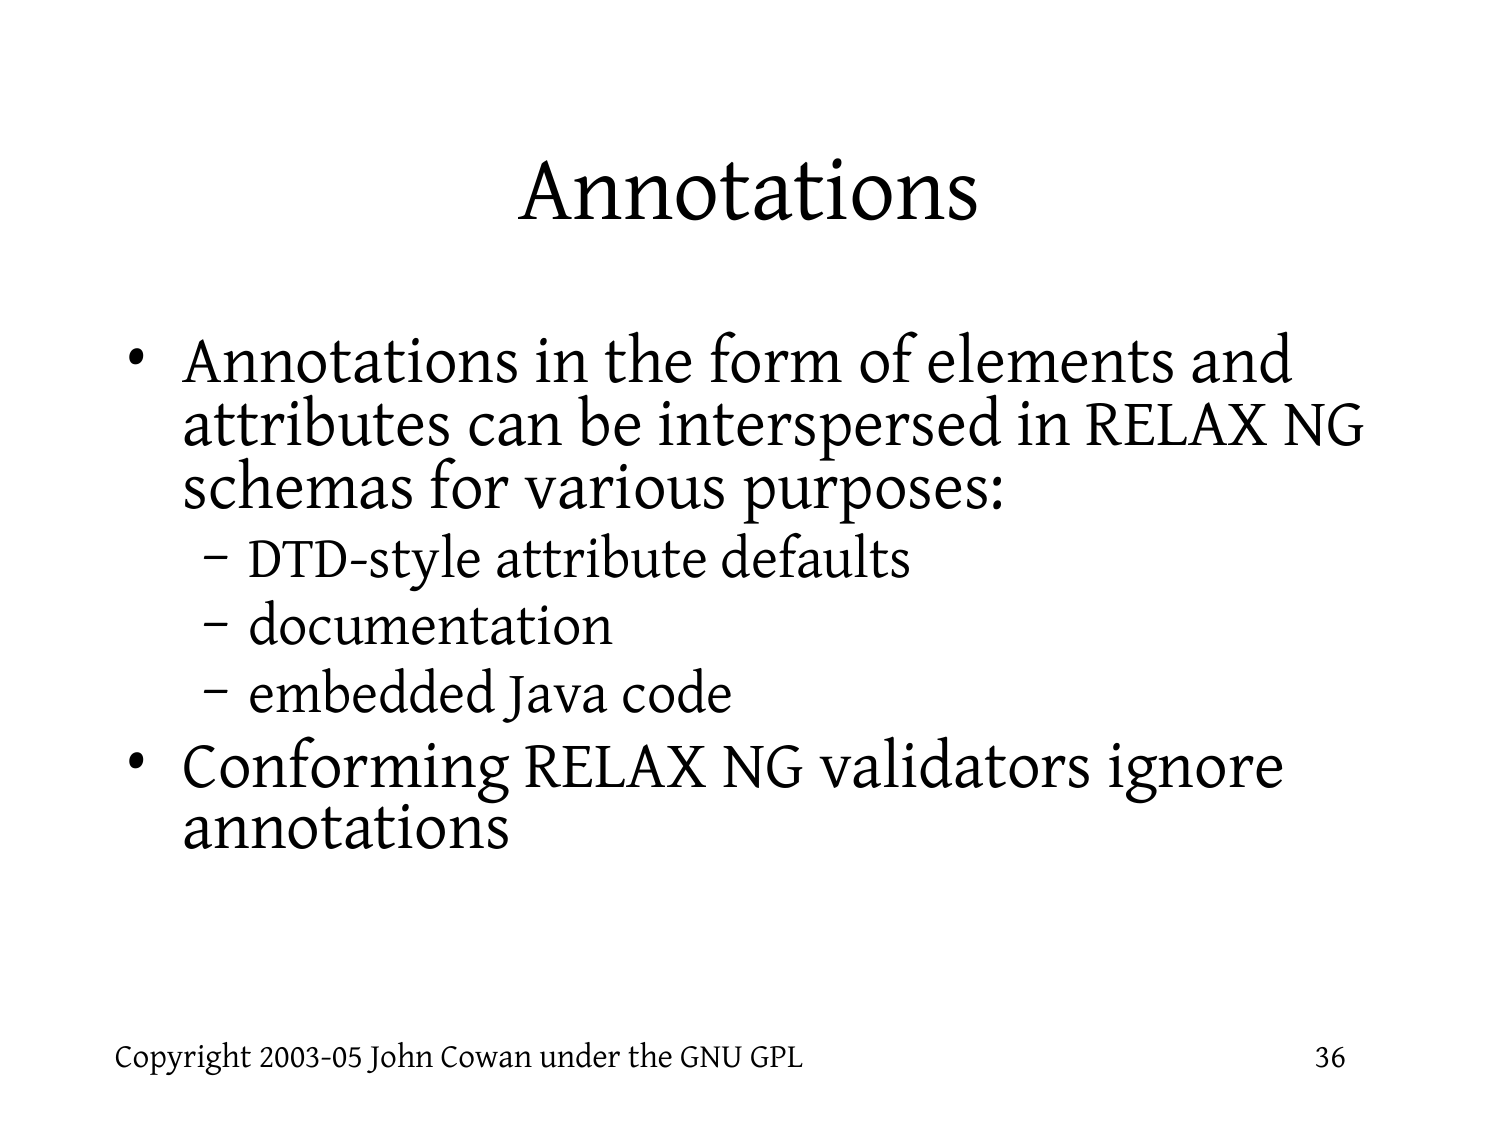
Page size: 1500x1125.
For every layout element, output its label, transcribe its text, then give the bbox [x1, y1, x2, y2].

title Annotations [112, 99, 1388, 288]
list Annotations in the form of elements and attributes can be interspersed in RELAX NG schemas for various purposes: DTD-style attribute defaults documentation embedded Java code Conforming RELAX NG validators ignore annotations [112, 324, 1388, 1051]
